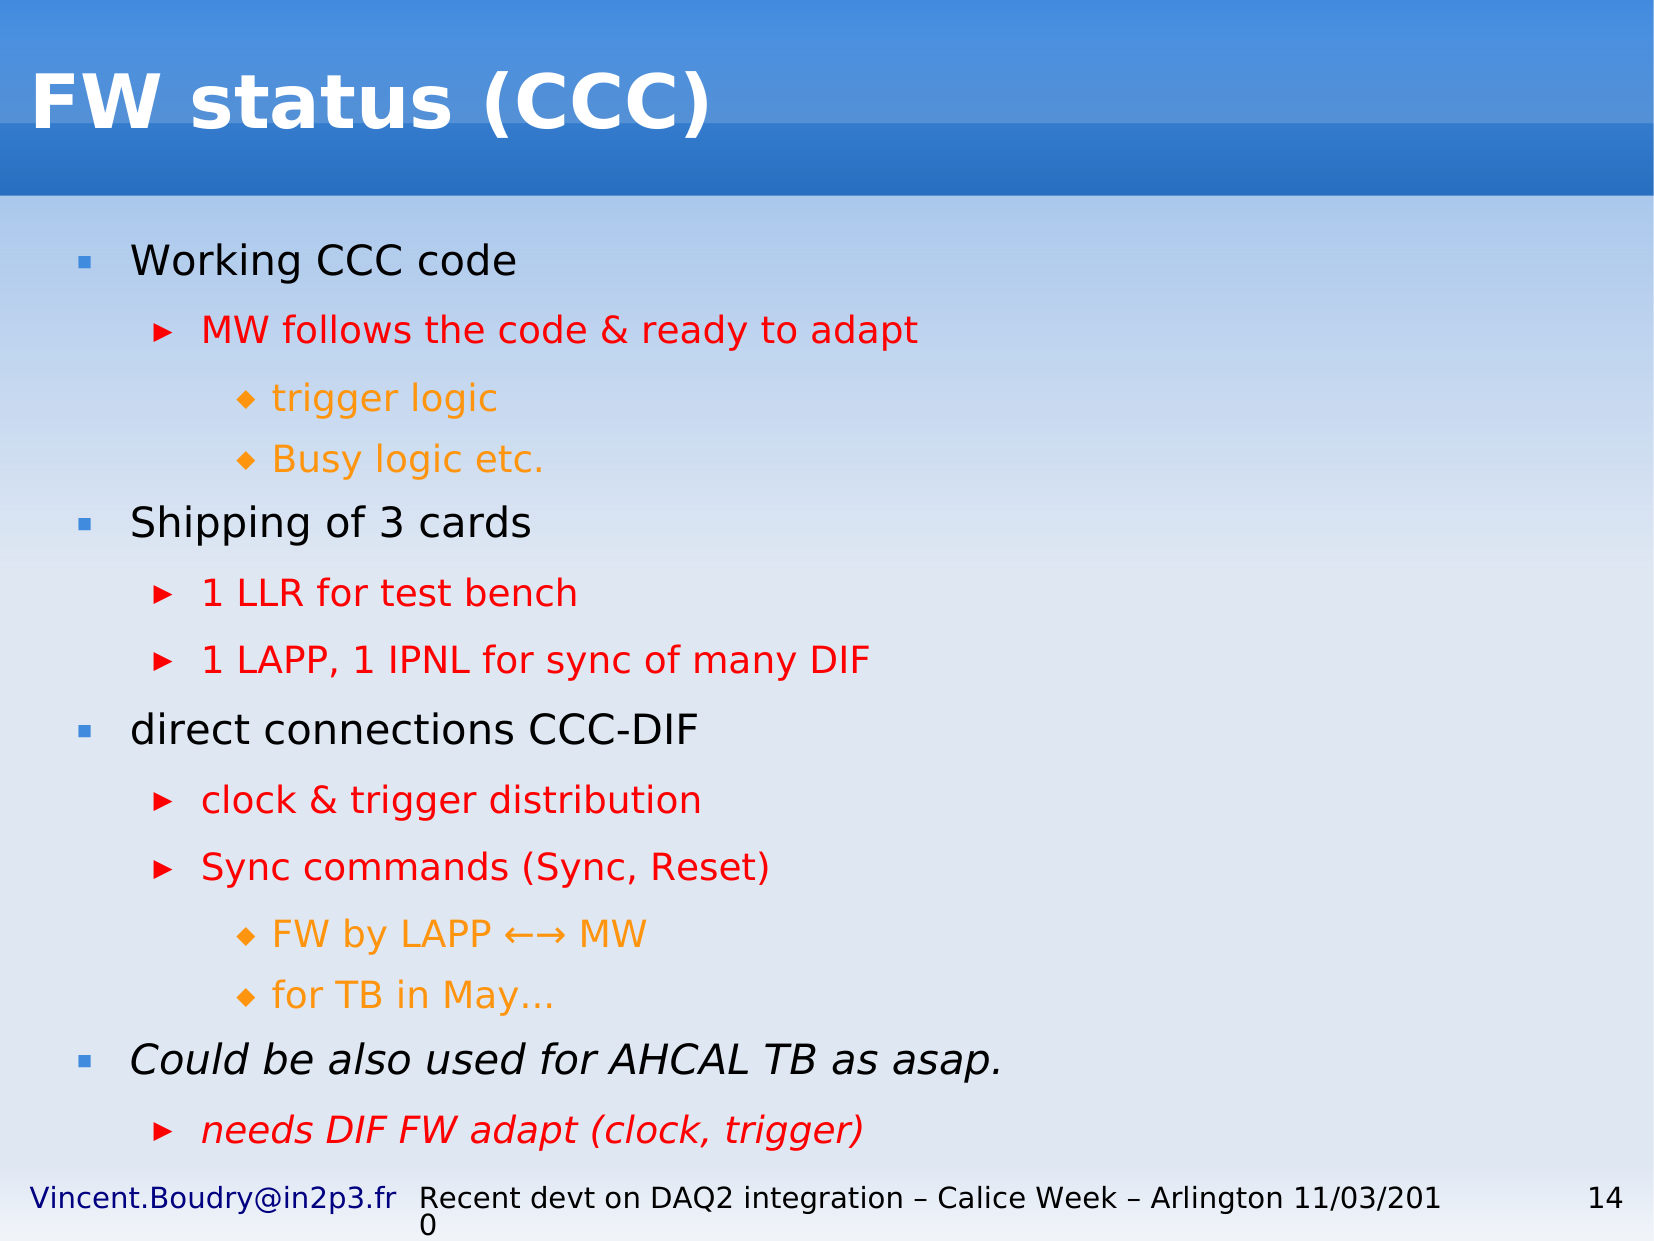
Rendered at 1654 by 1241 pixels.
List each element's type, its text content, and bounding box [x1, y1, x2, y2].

title FW status (CCC) [29, 7, 1654, 200]
picture [0, 0, 1654, 1241]
list Working CCC code MW follows the code & ready to adapt trigger logic Busy logic etc. Shipping of 3 cards 1 LLR for test bench 1 LAPP, 1 IPNL for sync of many DIF direct connections CCC-DIF clock & trigger distribution Sync commands (Sync, Reset) FW by LAPP ←→ MW for TB in May... Could be also used for AHCAL TB as asap. needs DIF FW adapt (clock, trigger) [59, 236, 1595, 1152]
